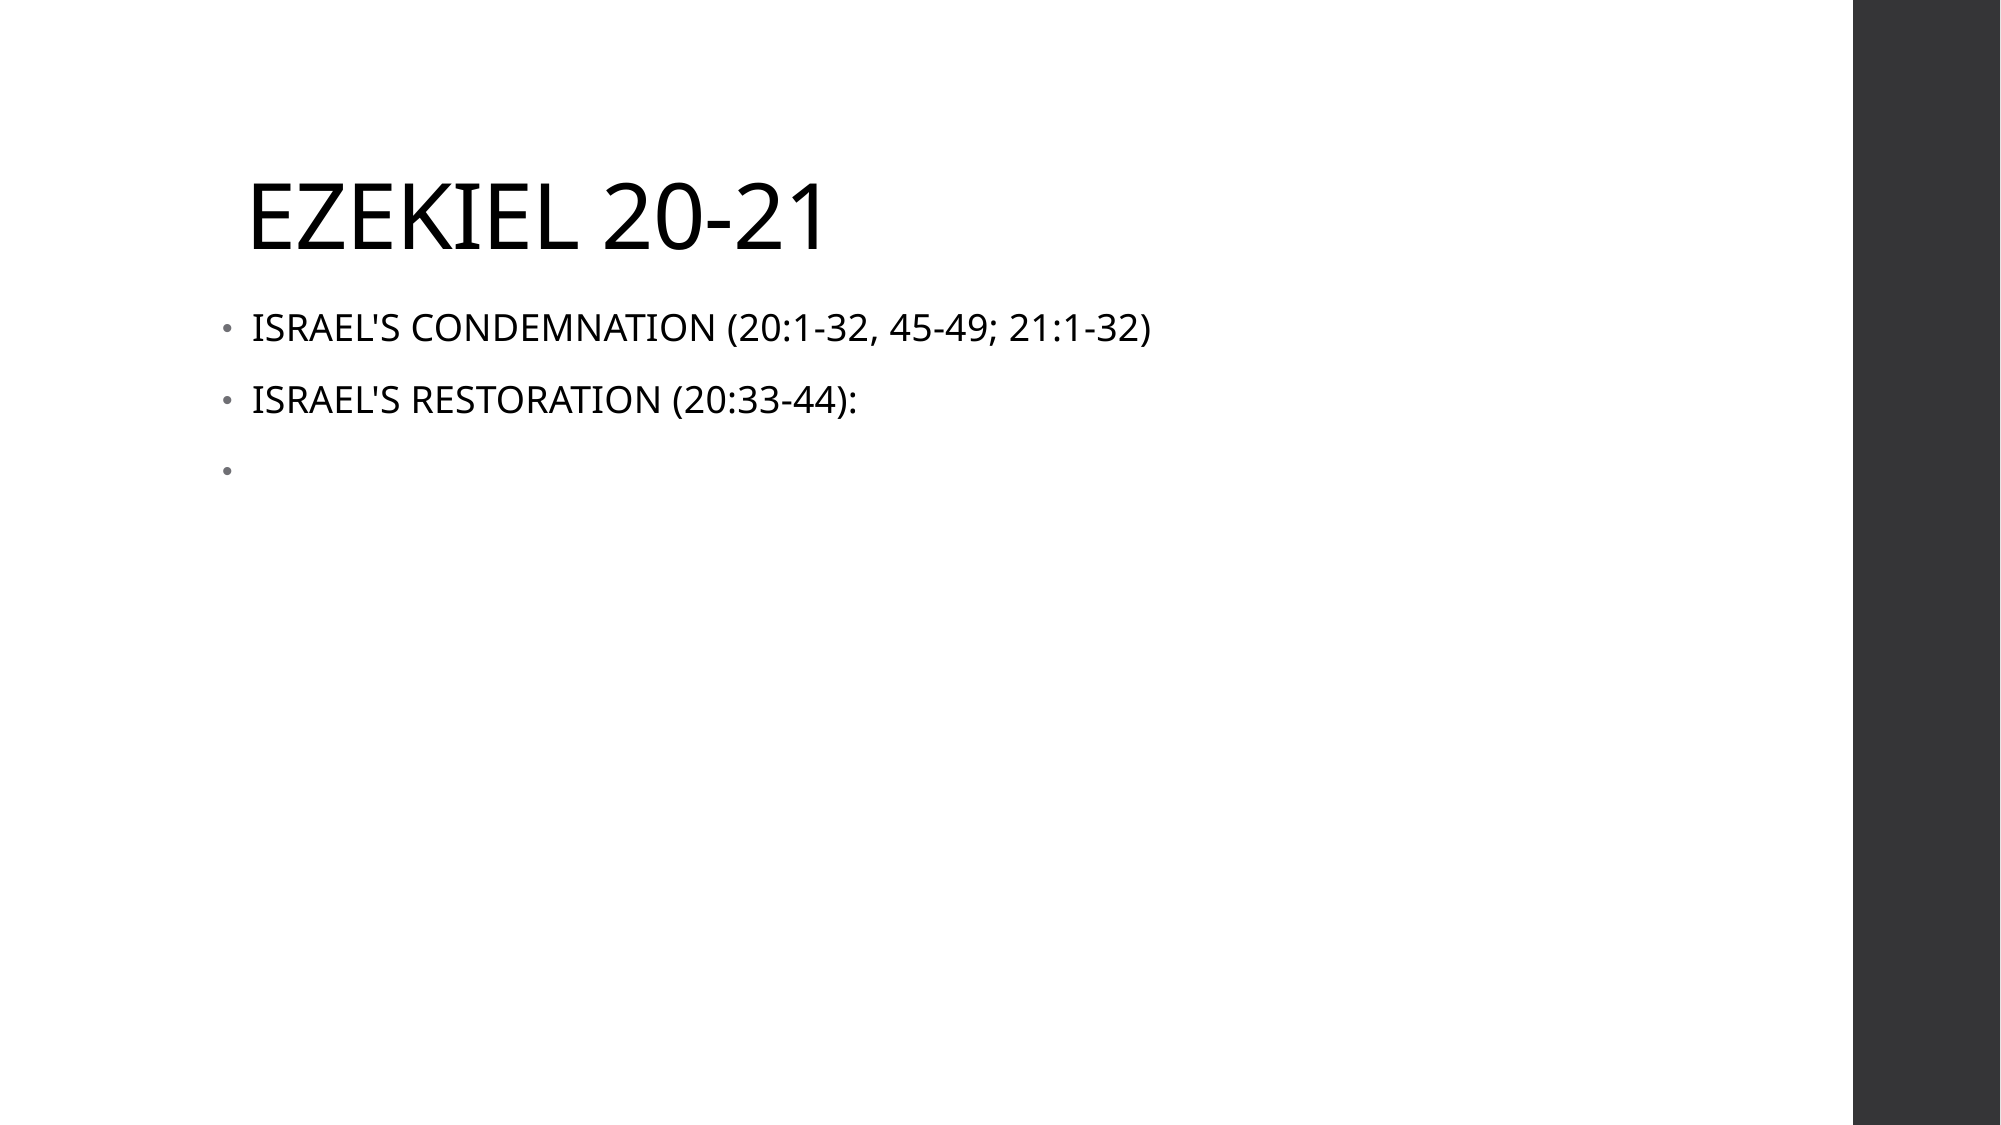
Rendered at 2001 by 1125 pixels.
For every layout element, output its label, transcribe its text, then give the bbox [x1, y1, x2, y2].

title EZEKIEL 20-21 [206, 60, 1797, 278]
list ISRAEL'S CONDEMNATION (20:1-32, 45-49; 21:1-32) ISRAEL'S RESTORATION (20:33-44): [206, 299, 1617, 1014]
